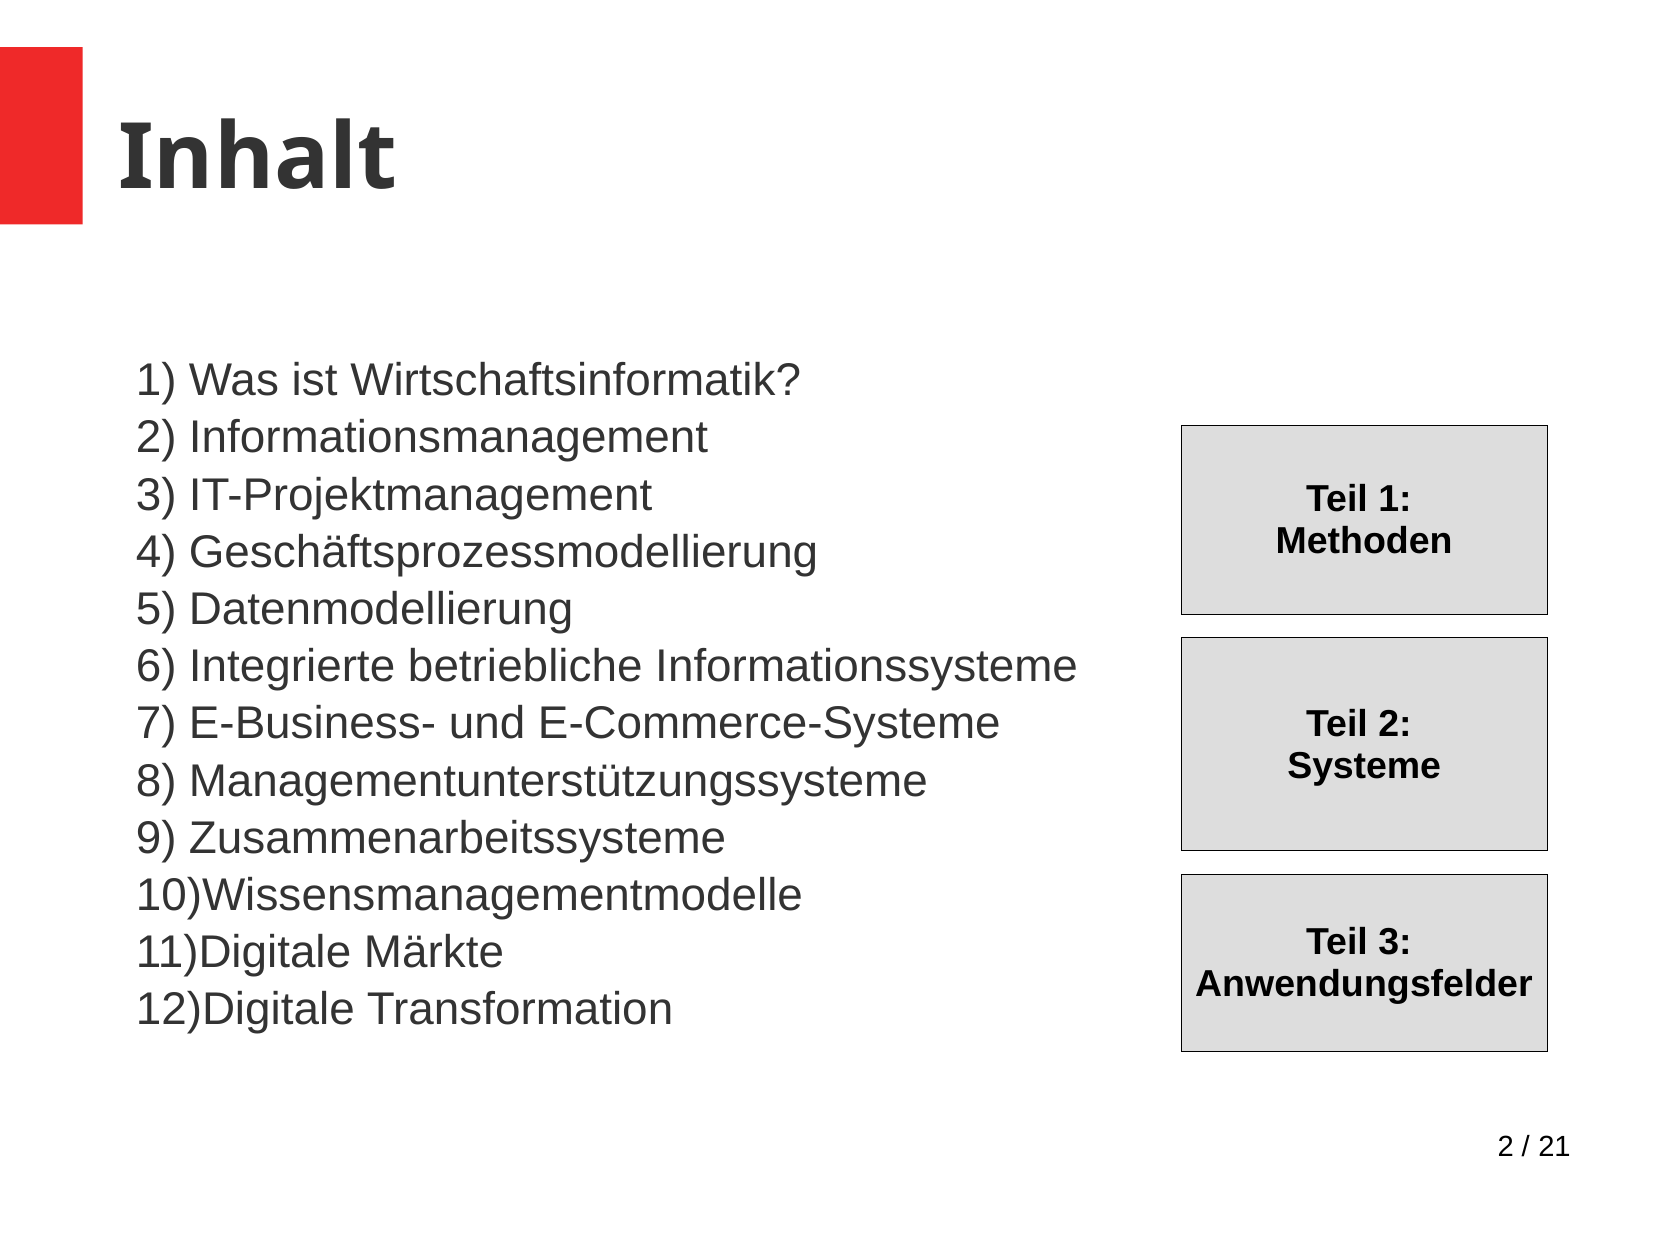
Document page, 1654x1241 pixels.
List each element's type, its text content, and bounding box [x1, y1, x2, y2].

text_box Teil 1: Methoden [1181, 425, 1548, 615]
text_box Teil 3: Anwendungsfelder [1181, 874, 1548, 1052]
list Was ist Wirtschaftsinformatik? Informationsmanagement IT-Projektmanagement Geschäftsprozessmodellierung Datenmodellierung Integrierte betriebliche Informationssysteme E-Business- und E-Commerce-Systeme Managementunterstützungssysteme Zusammenarbeitssysteme Wissensmanagementmodelle Digitale Märkte Digitale Transformation [118, 354, 1536, 1074]
title Inhalt [118, 49, 1571, 257]
text_box Teil 2: Systeme [1181, 637, 1548, 851]
